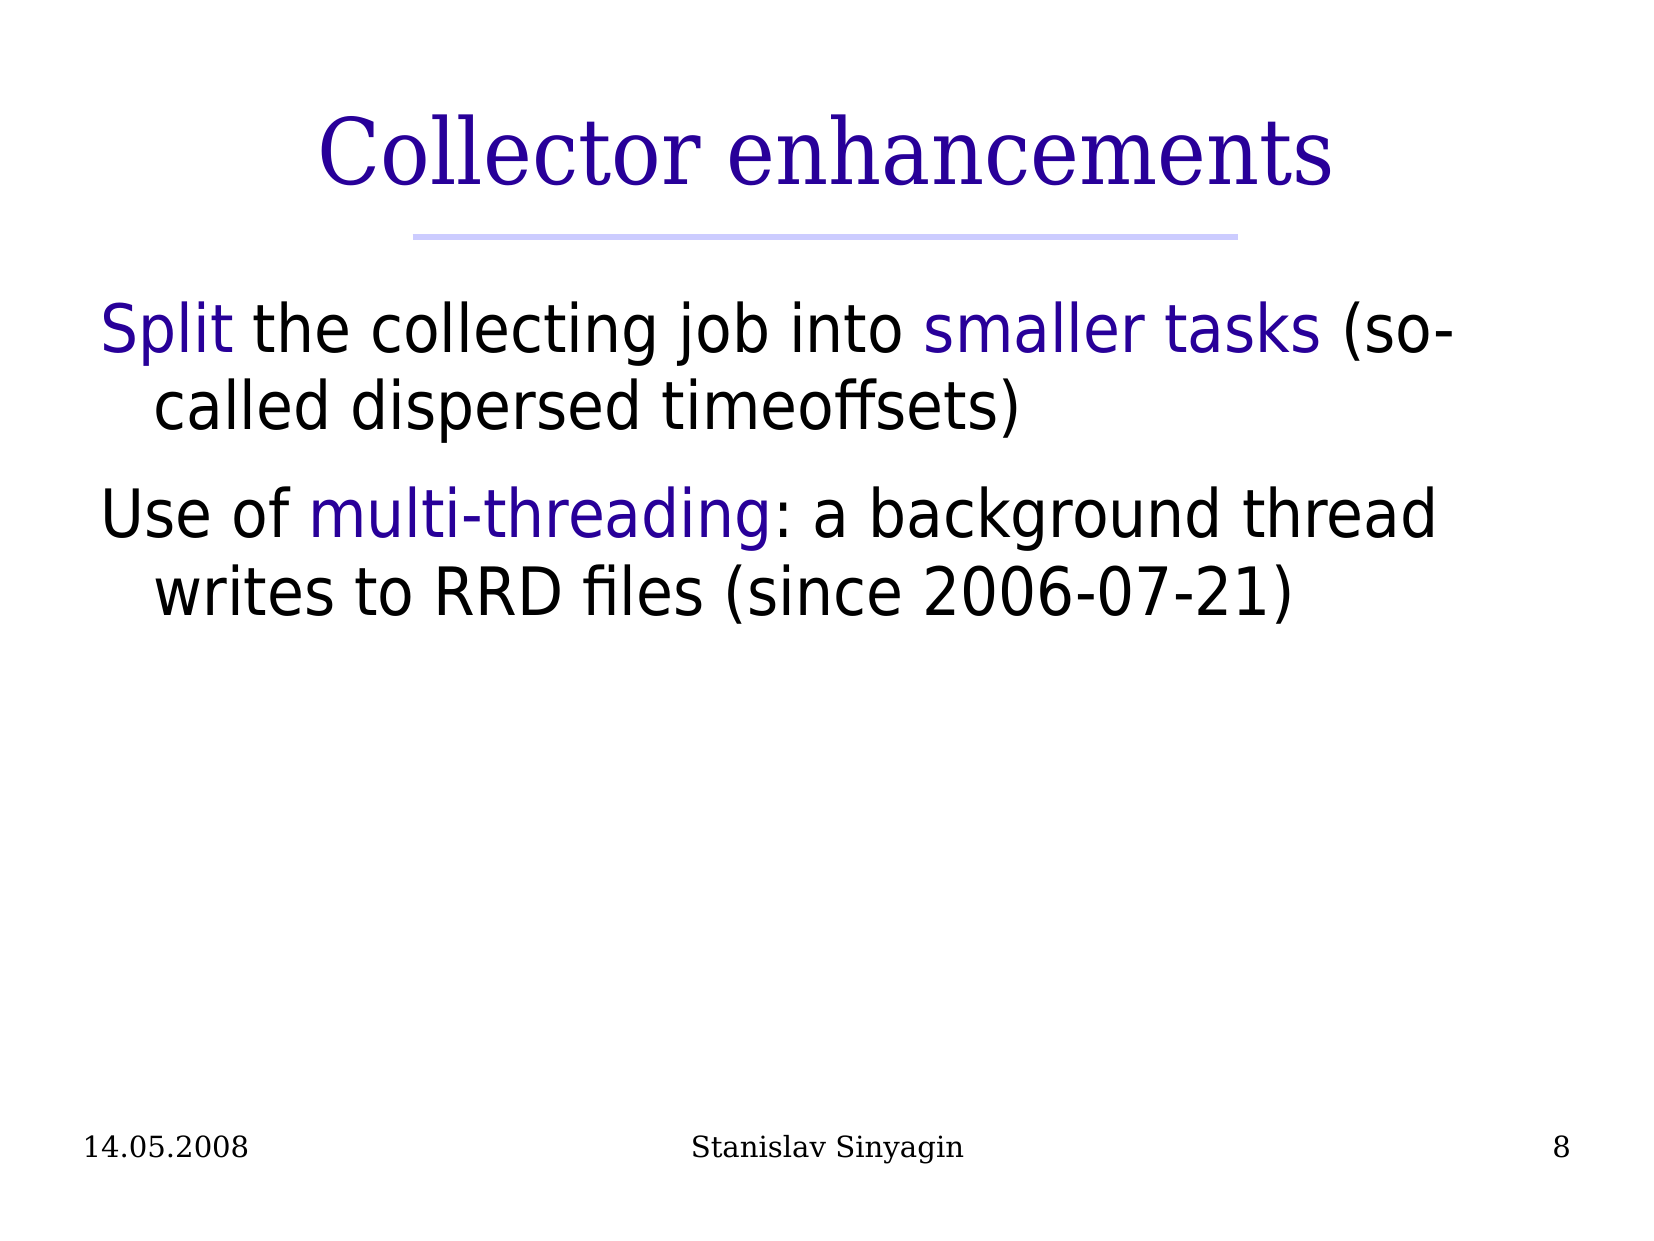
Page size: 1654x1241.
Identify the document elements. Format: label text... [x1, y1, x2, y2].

title Collector enhancements [82, 49, 1571, 257]
list Split the collecting job into smaller tasks (so-called dispersed timeoffsets) Use of multi-threading: a background thread writes to RRD files (since 2006-07-21) [82, 290, 1571, 1094]
